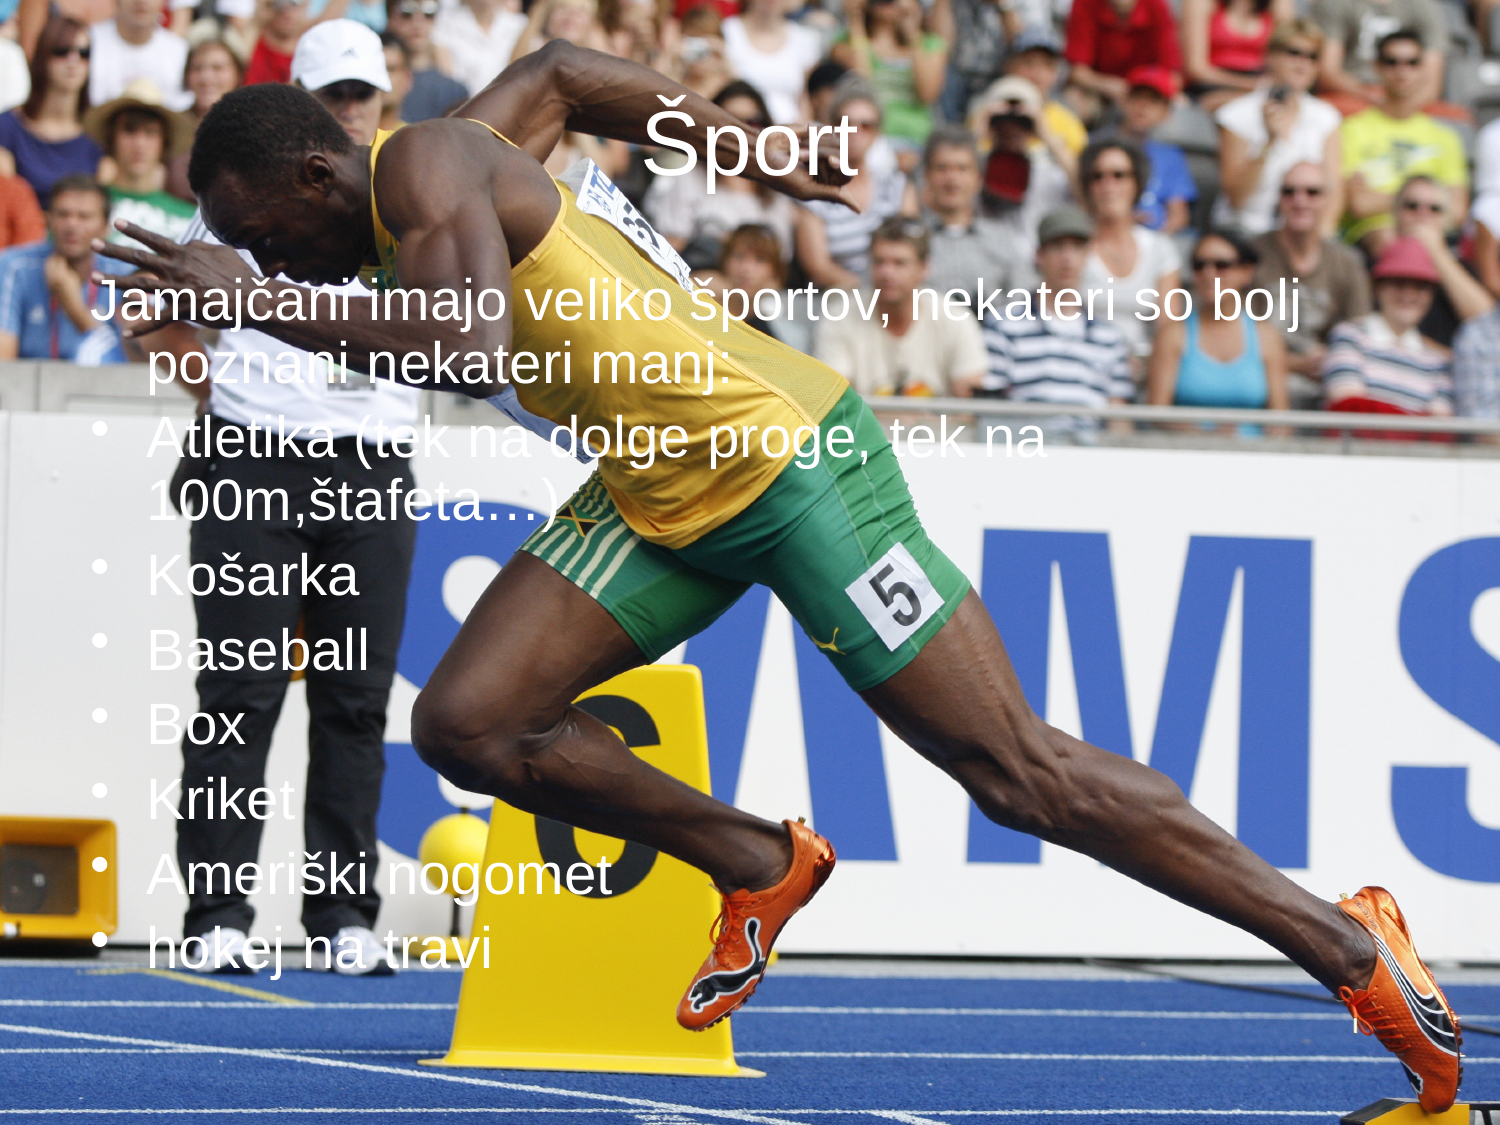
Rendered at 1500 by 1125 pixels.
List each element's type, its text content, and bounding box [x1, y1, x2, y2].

list Jamajčani imajo veliko športov, nekateri so bolj poznani nekateri manj: Atletika (tek na dolge proge, tek na 100m,štafeta…) Košarka Baseball Box Kriket Ameriški nogomet hokej na travi [75, 262, 1388, 1038]
title Šport [75, 45, 1425, 233]
picture [0, 0, 1500, 1125]
